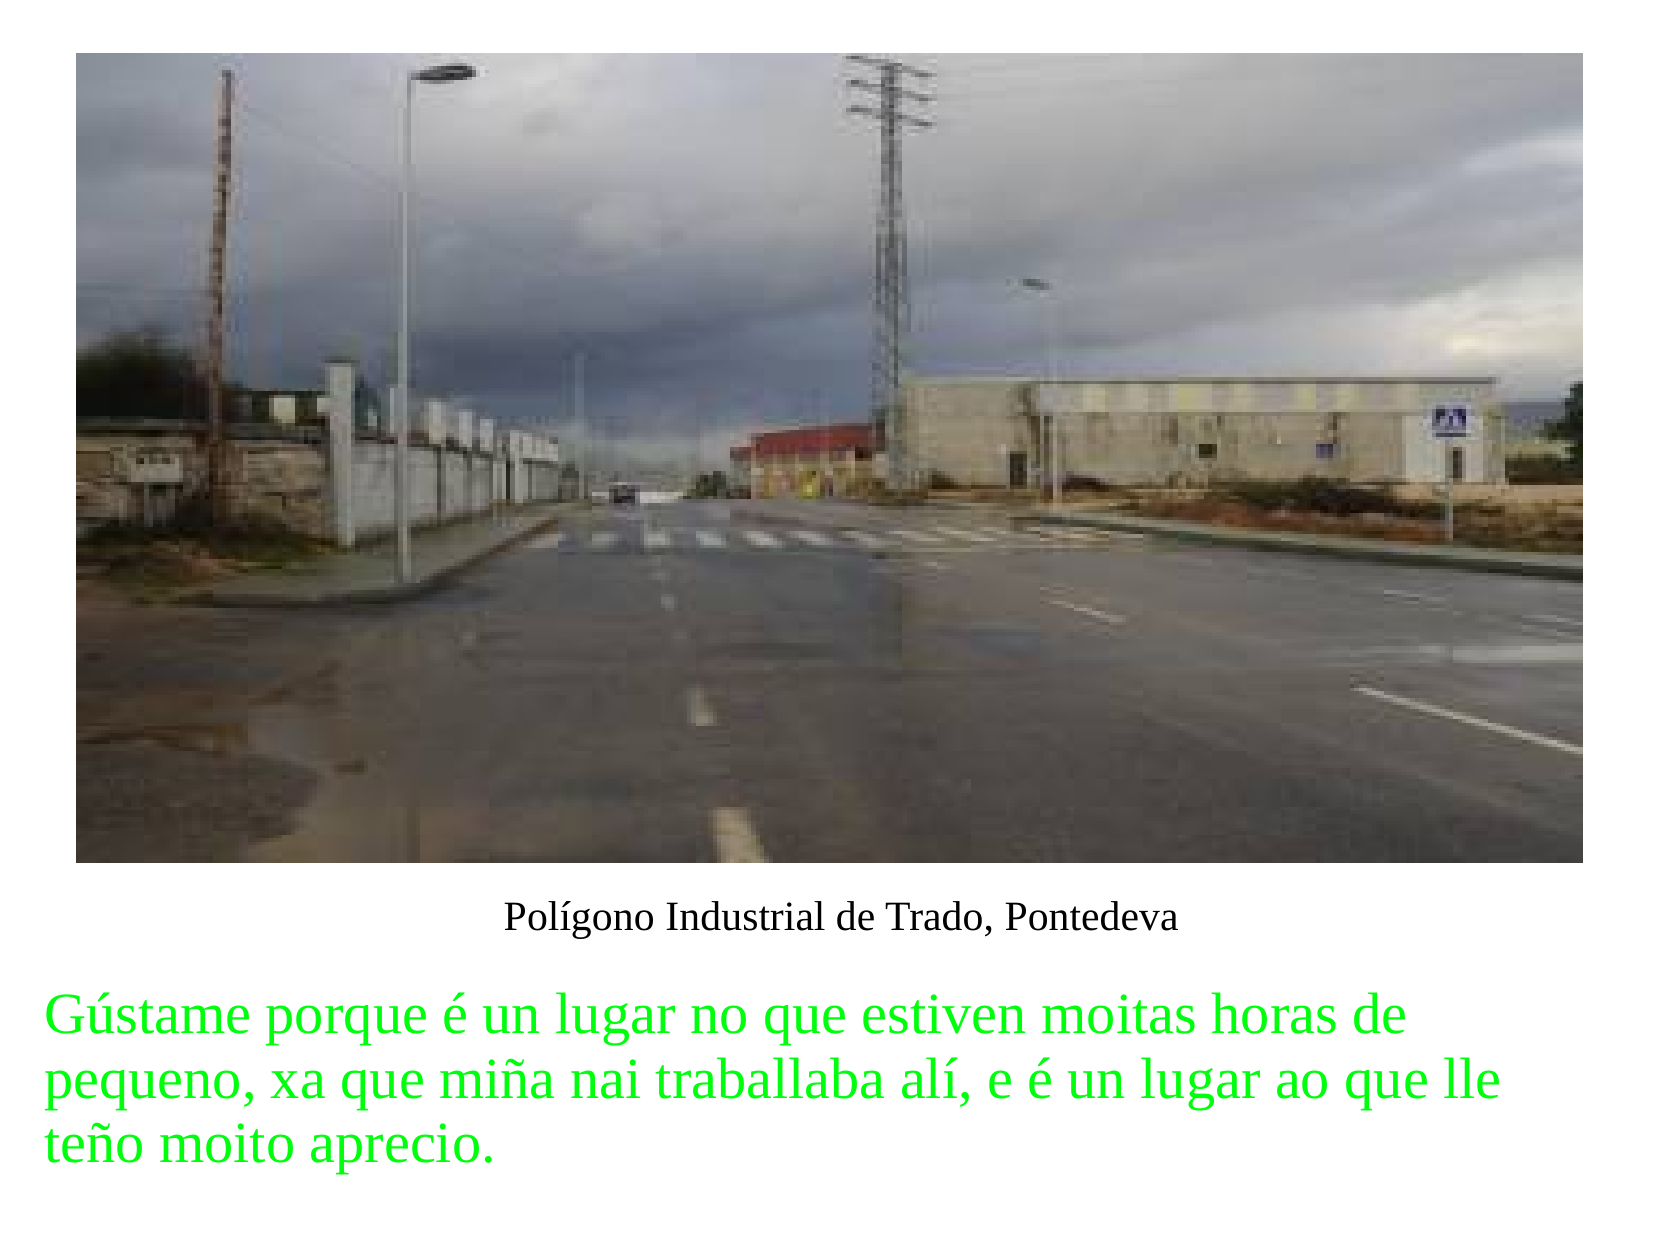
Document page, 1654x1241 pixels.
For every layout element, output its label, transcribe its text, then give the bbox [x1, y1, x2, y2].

text_box Polígono Industrial de Trado, Pontedeva [88, 885, 1595, 948]
text_box Gústame porque é un lugar no que estiven moitas horas de pequeno, xa que miña nai traballaba alí, e é un lugar ao que lle teño moito aprecio. [29, 974, 1625, 1186]
picture [76, 53, 1583, 863]
